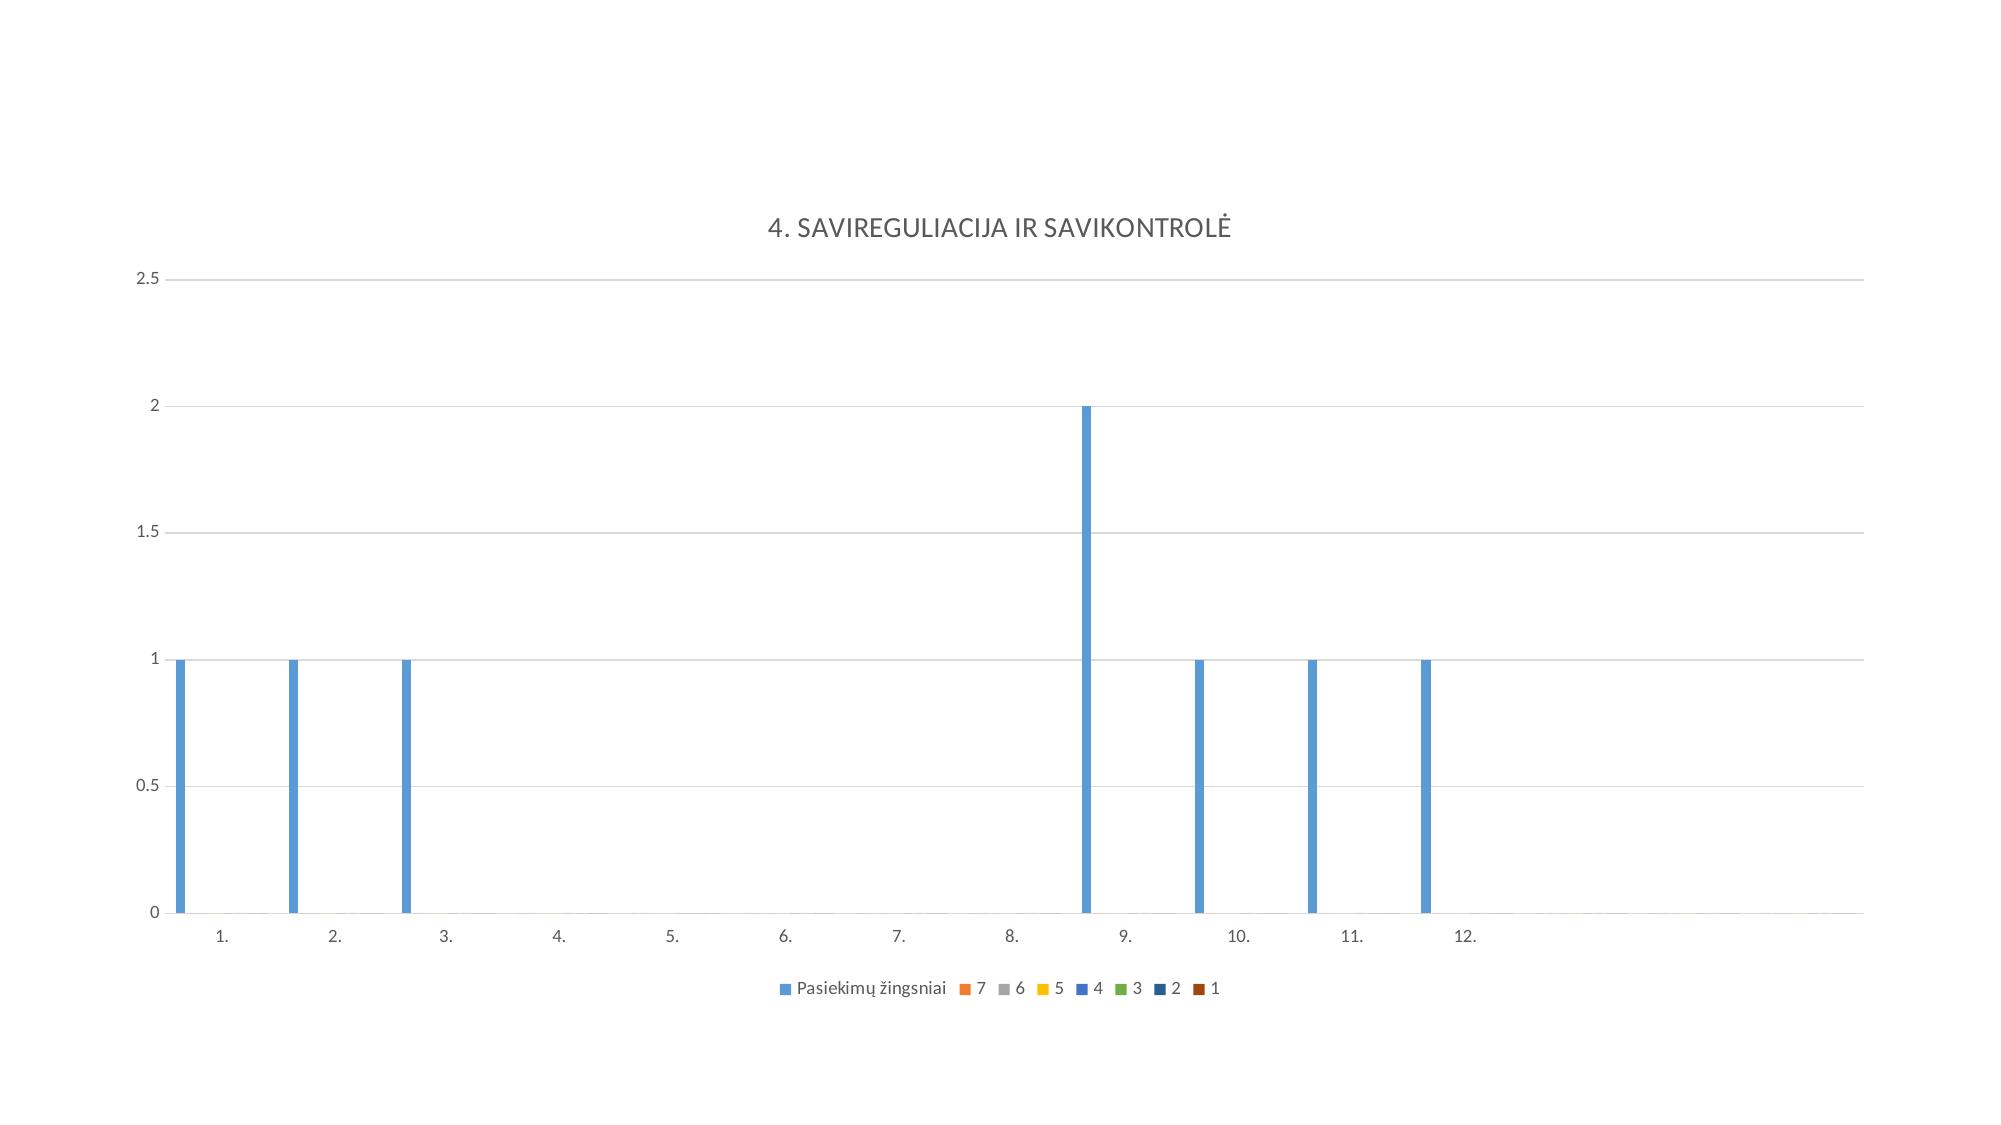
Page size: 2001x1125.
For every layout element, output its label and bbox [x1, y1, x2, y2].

chart [99, 182, 1900, 1005]
